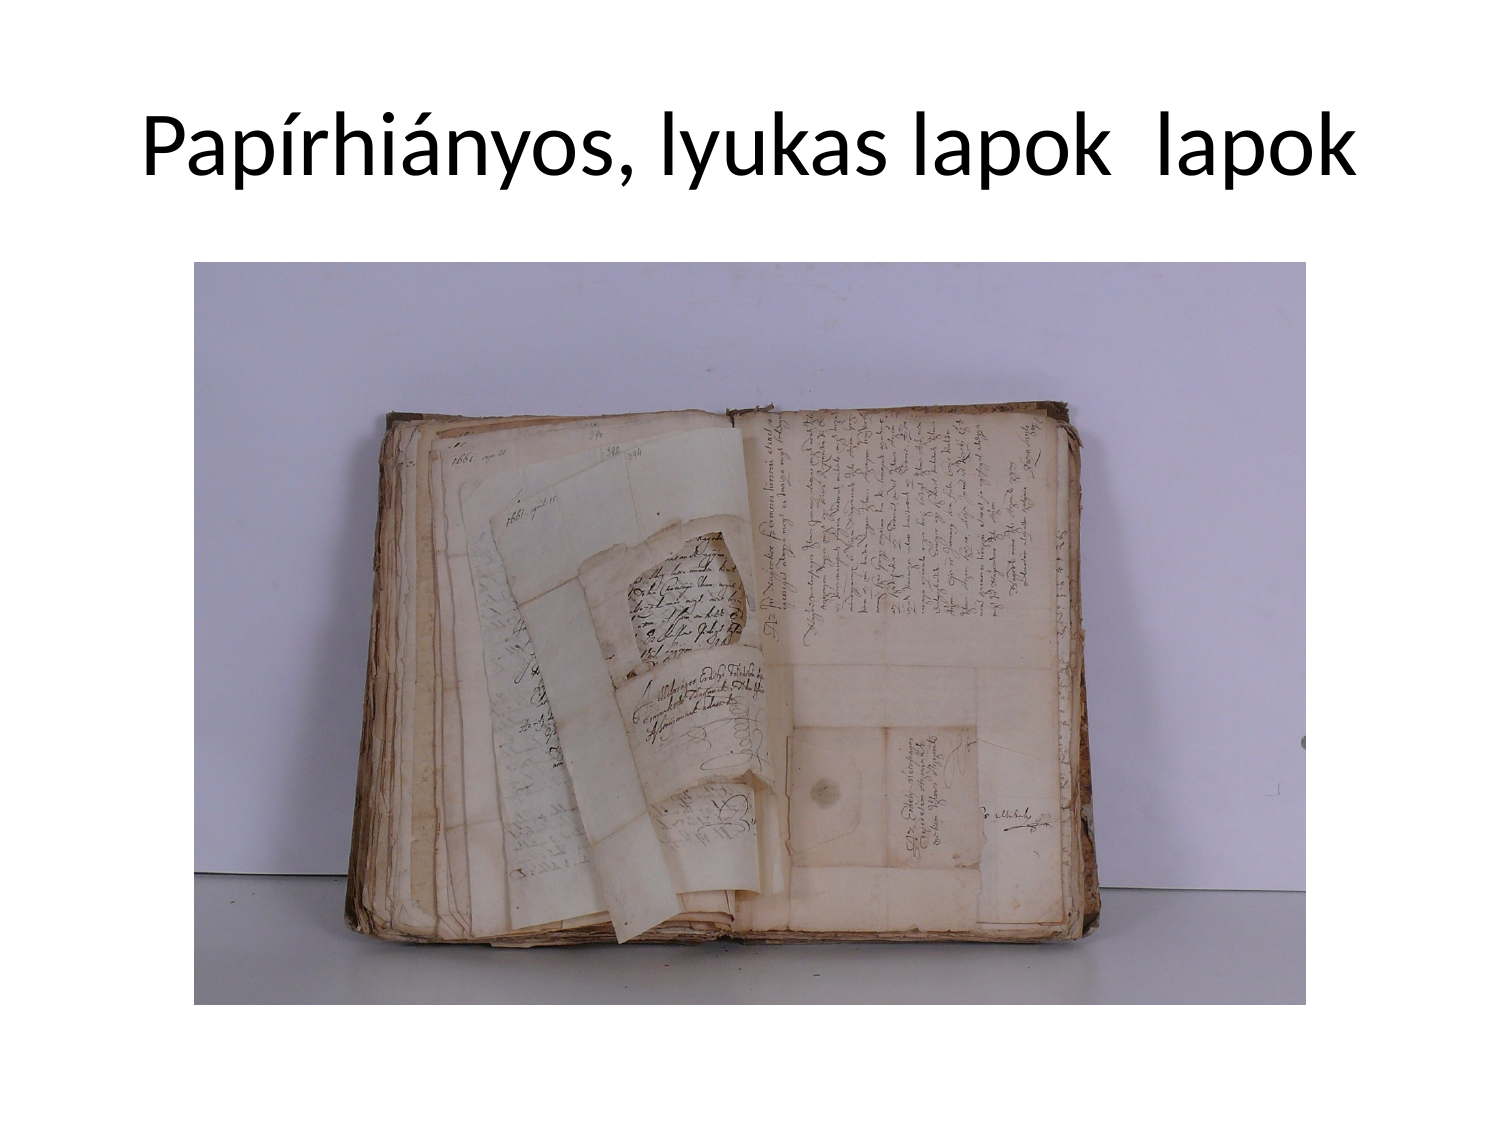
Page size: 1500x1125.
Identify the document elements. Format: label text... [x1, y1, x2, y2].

picture [194, 262, 1306, 1005]
title Papírhiányos, lyukas lapok lapok [75, 45, 1426, 233]
